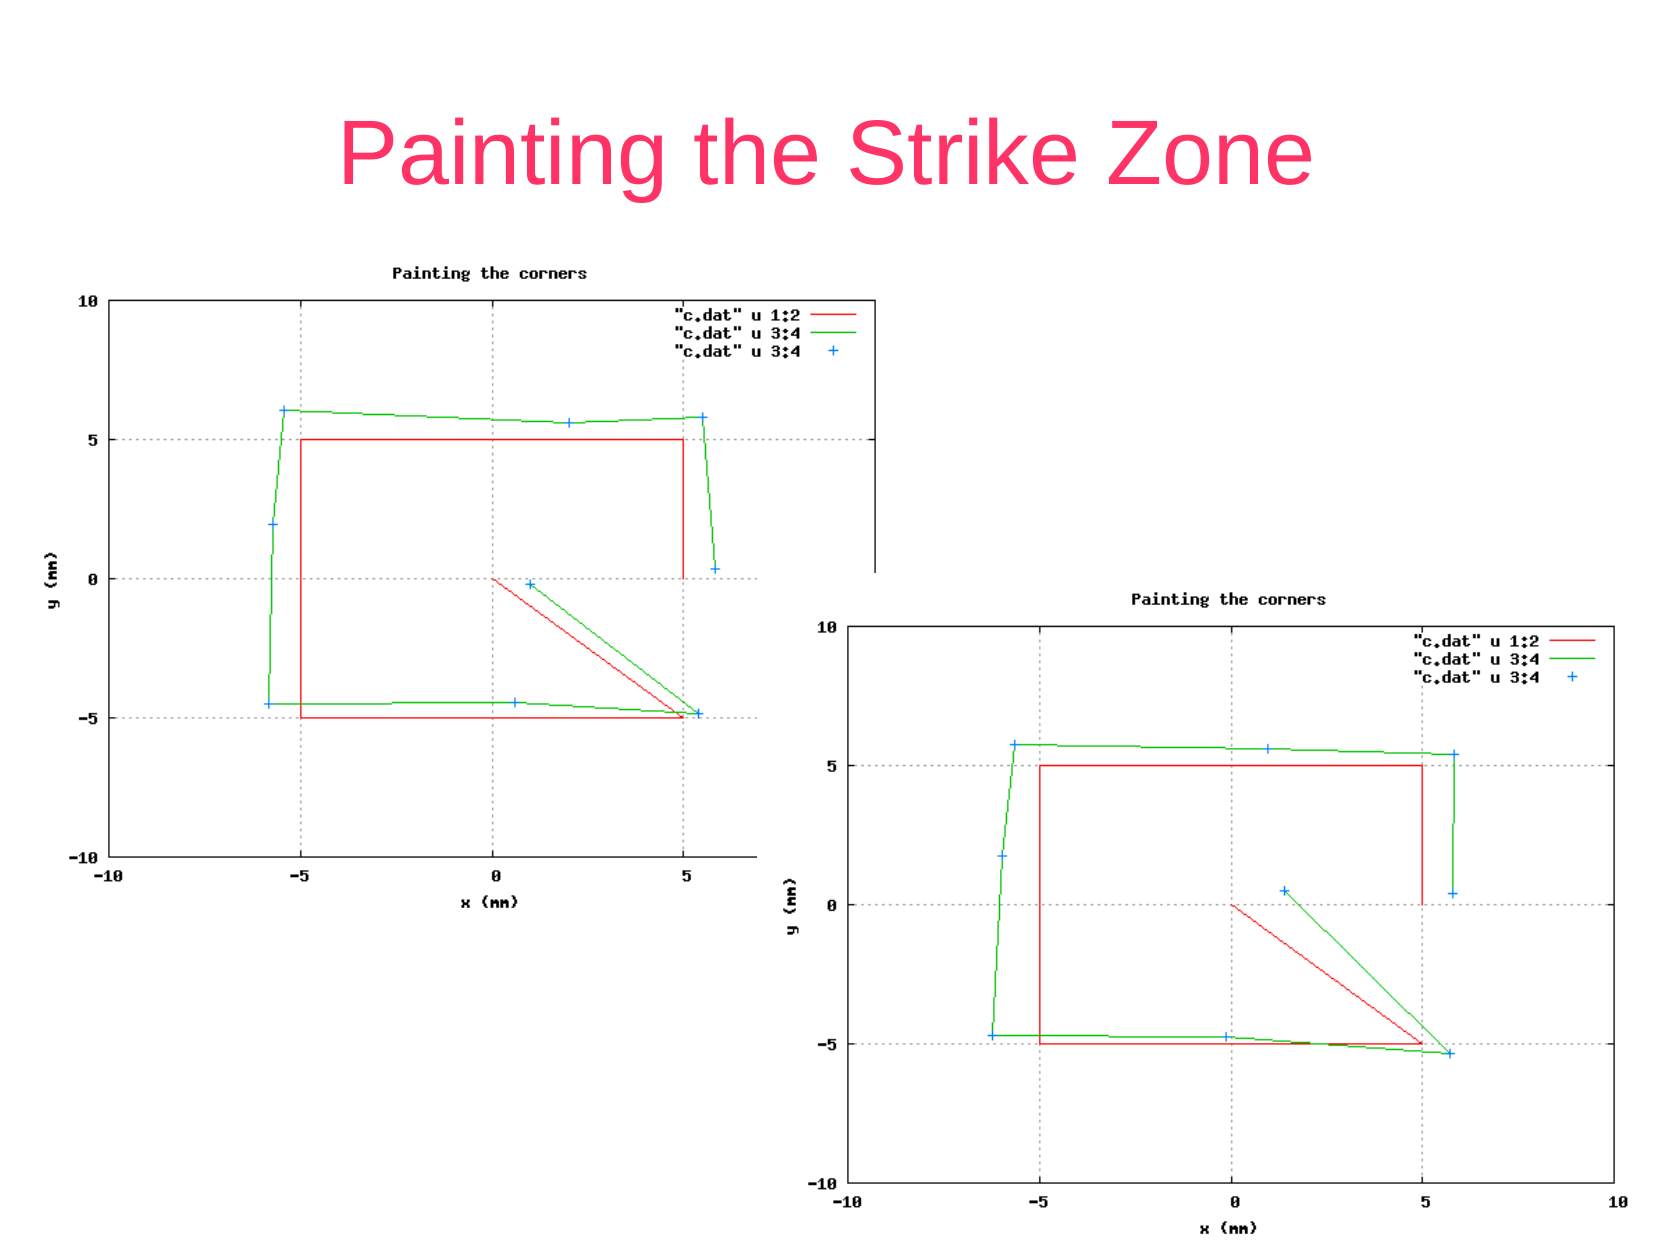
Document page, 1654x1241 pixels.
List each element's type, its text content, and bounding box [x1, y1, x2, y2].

picture [18, 247, 1647, 1241]
title Painting the Strike Zone [82, 49, 1571, 257]
